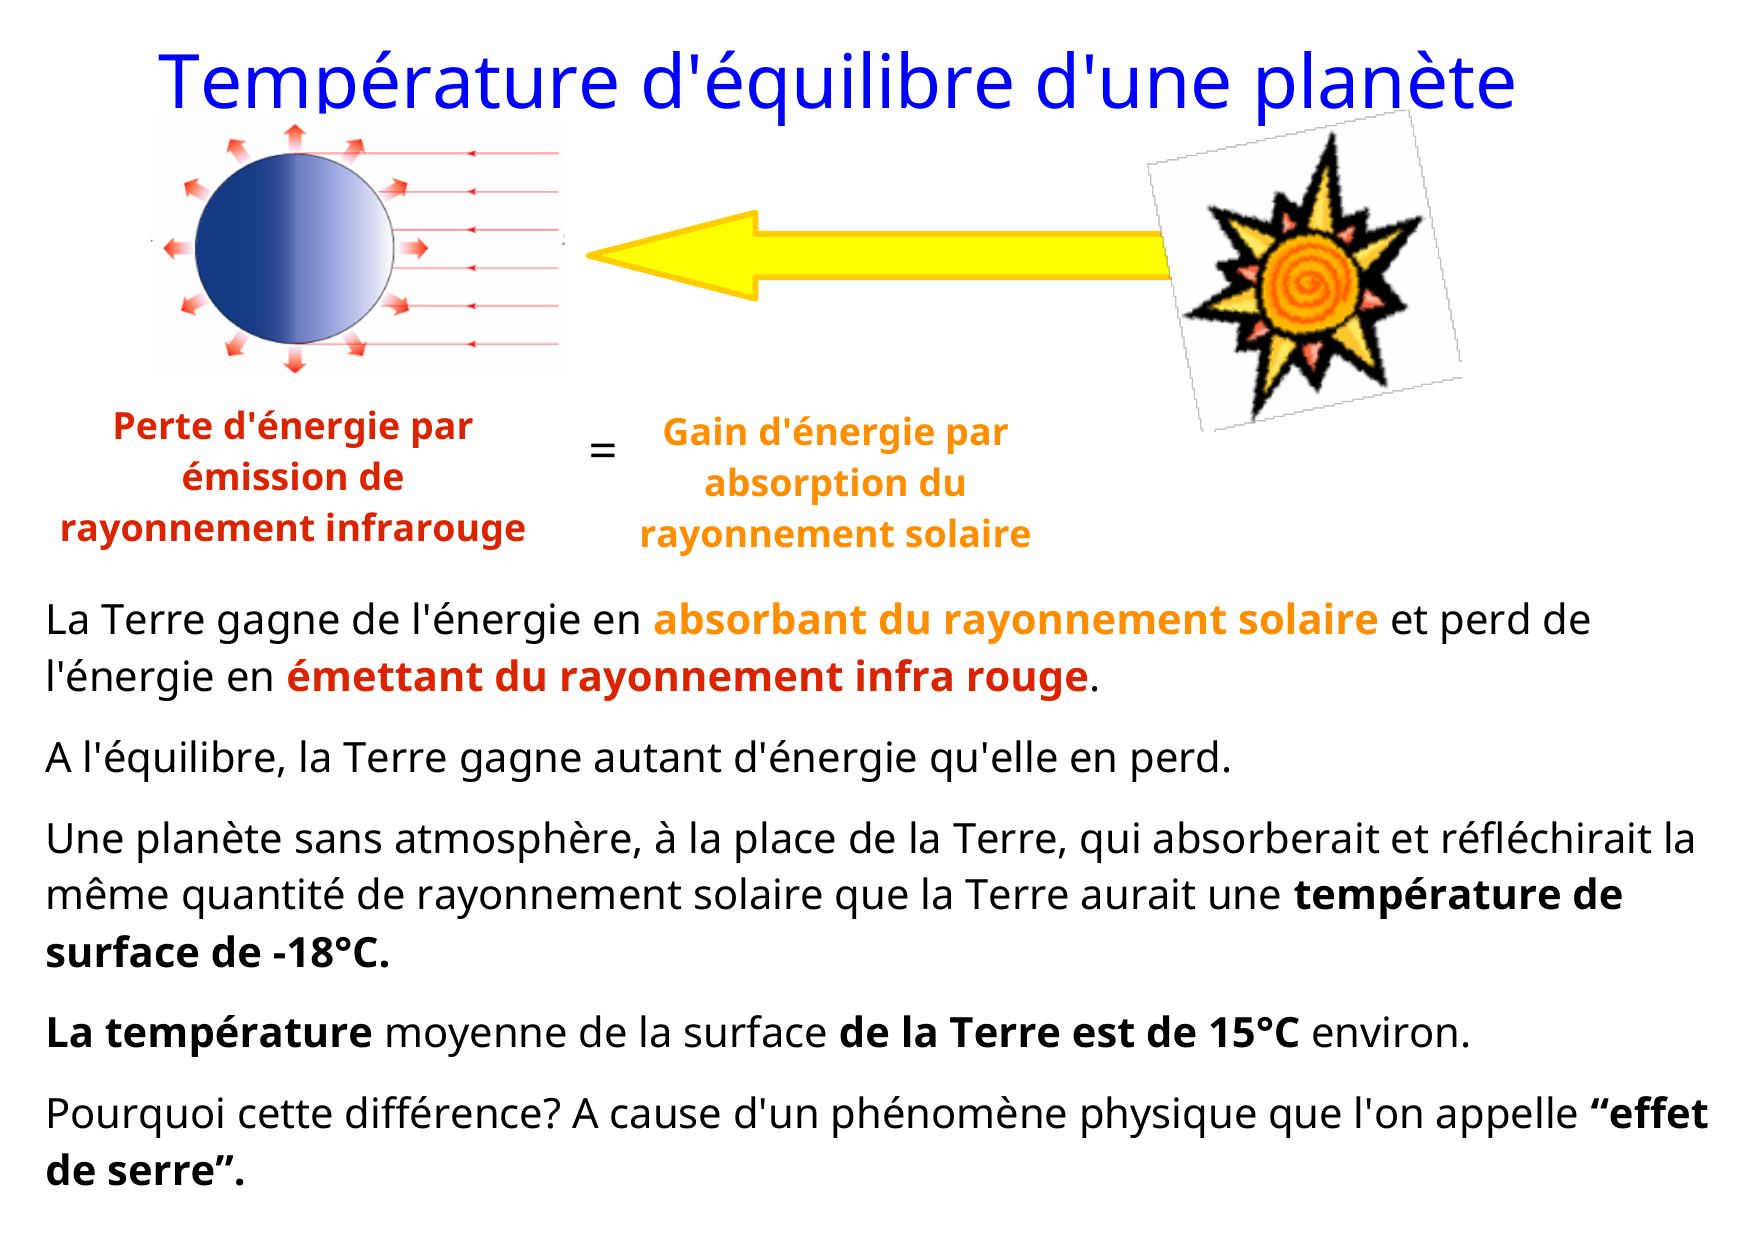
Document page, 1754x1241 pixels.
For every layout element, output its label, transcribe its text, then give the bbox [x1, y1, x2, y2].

text_box = [540, 415, 667, 506]
picture [151, 113, 565, 378]
text_box [588, 212, 1147, 299]
text_box Température d'équilibre d'une planète [71, 27, 1606, 131]
picture [1147, 109, 1462, 432]
text_box La Terre gagne de l'énergie en absorbant du rayonnement solaire et perd de l'énergie en émettant du rayonnement infra rouge. A l'équilibre, la Terre gagne autant d'énergie qu'elle en perd. Une planète sans atmosphère, à la place de la Terre, qui absorberait et réfléchirait la même quantité de rayonnement solaire que la Terre aurait une température de surface de -18°C. La température moyenne de la surface de la Terre est de 15°C environ. Pourquoi cette différence? A cause d'un phénomène physique que l'on appelle “effet de serre”. [45, 590, 1713, 1198]
text_box Perte d'énergie par émission de rayonnement infrarouge [37, 391, 550, 561]
text_box Gain d'énergie par absorption du rayonnement solaire [588, 398, 1083, 567]
